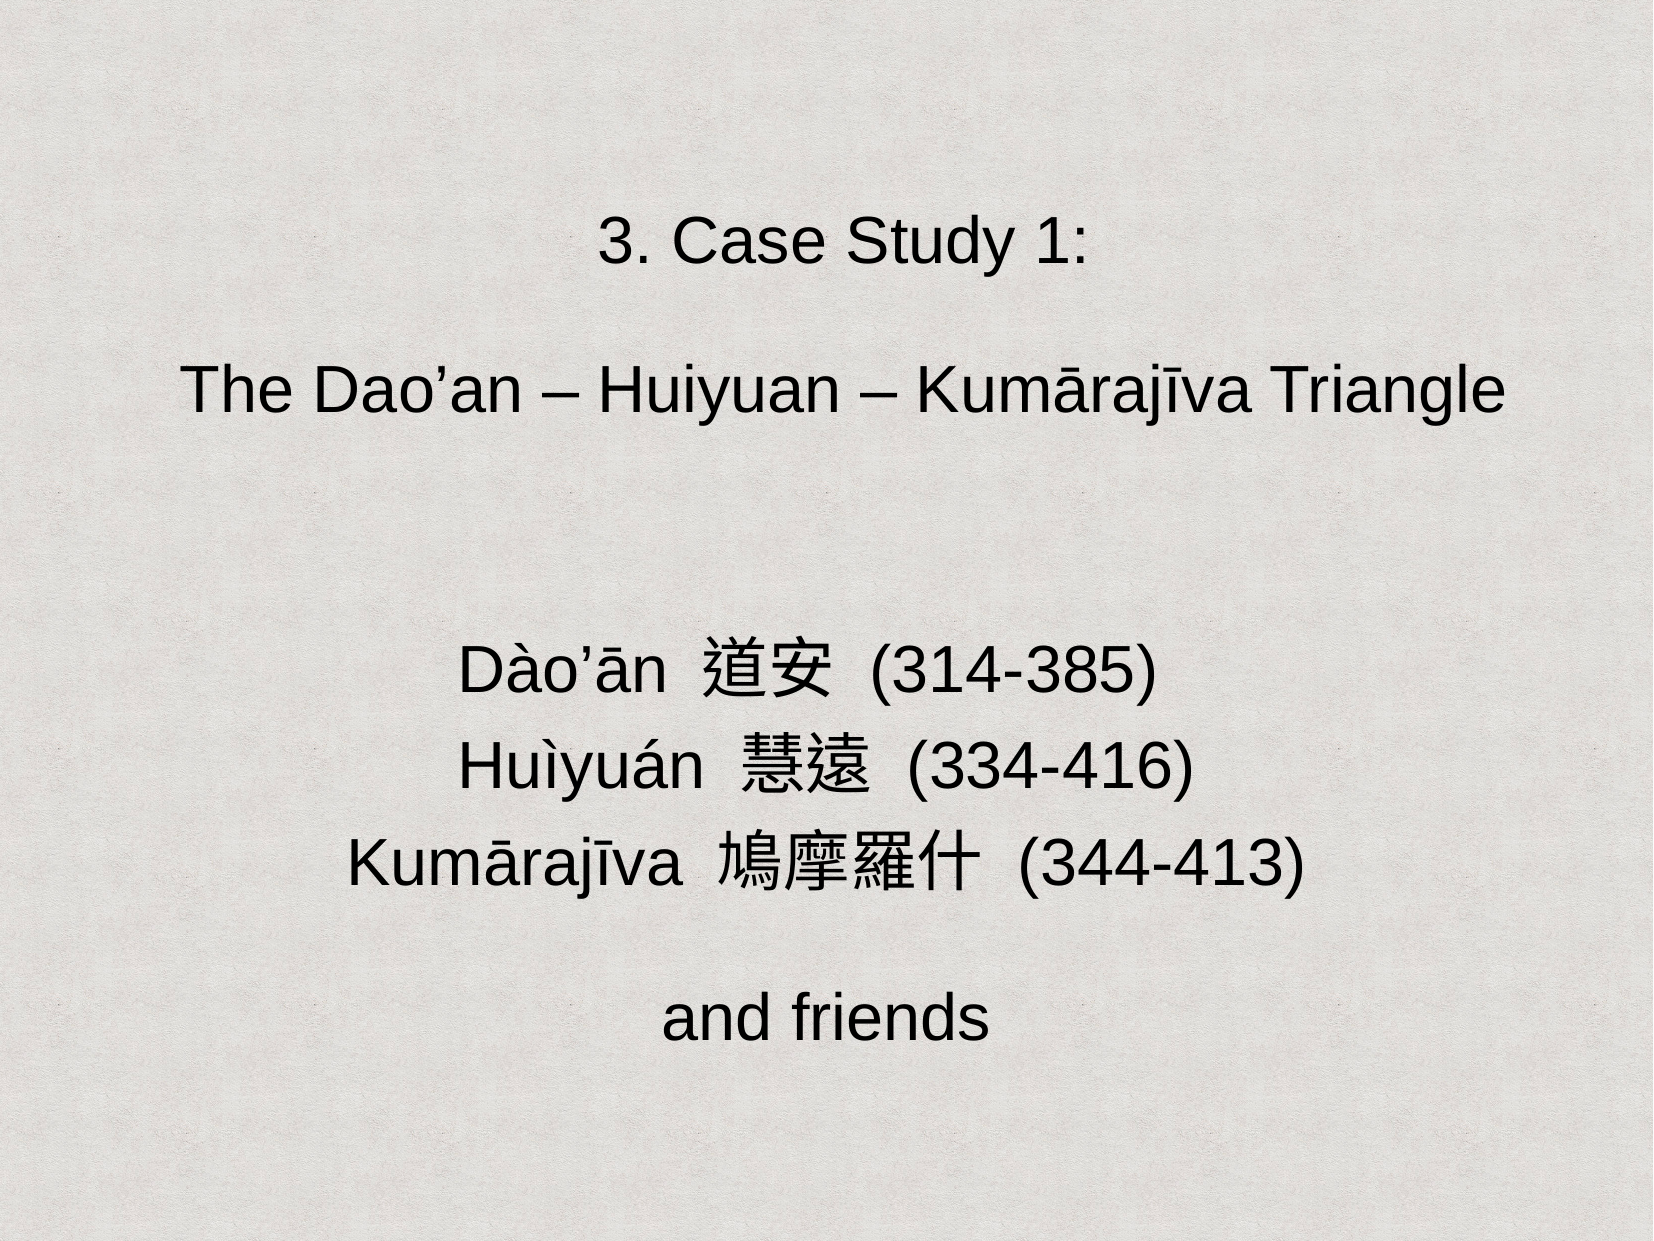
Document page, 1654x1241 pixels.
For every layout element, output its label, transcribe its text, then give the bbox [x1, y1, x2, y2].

picture [0, 0, 1654, 1241]
text_box Dào’ān 道安 (314-385) Huìyuán 慧遠 (334-416) Kumārajīva 鳩摩羅什 (344-413) and friends [82, 545, 1571, 1124]
subtitle 3. Case Study 1: The Dao’an – Huiyuan – Kumārajīva Triangle [100, 71, 1588, 558]
